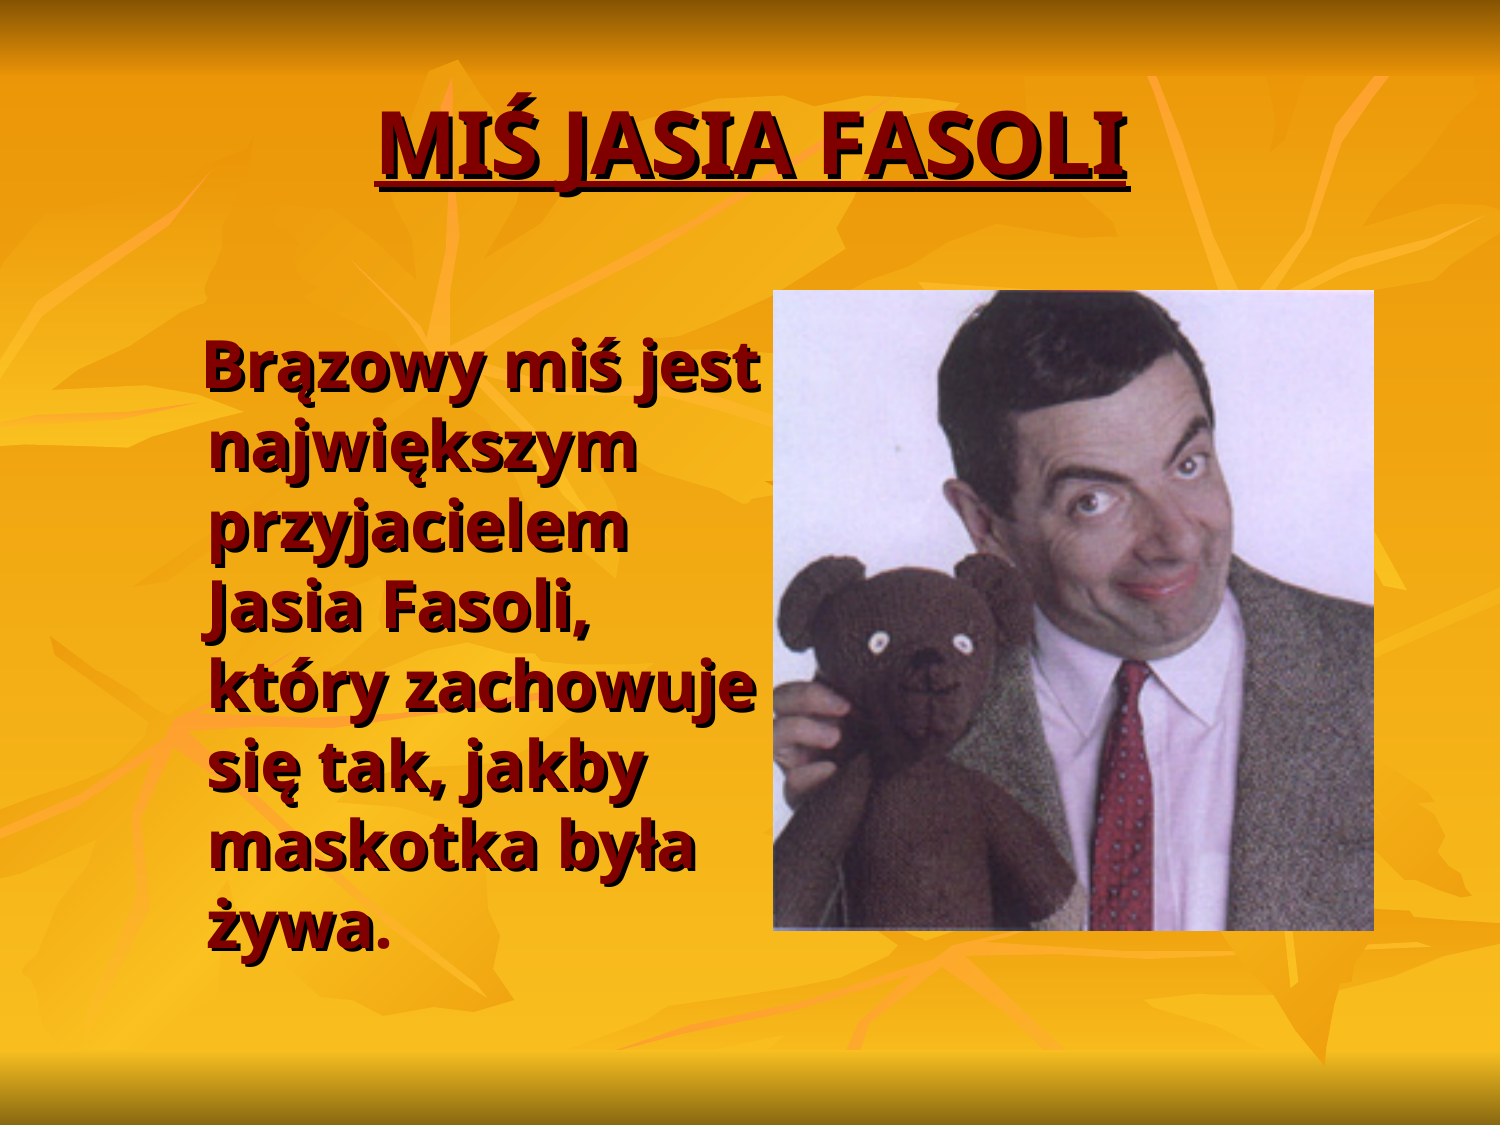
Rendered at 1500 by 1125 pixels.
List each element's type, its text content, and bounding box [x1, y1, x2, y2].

list Brązowy miś jest największym przyjacielem Jasia Fasoli, który zachowuje się tak, jakby maskotka była żywa. [135, 314, 799, 1006]
title MIŚ JASIA FASOLI [75, 45, 1426, 234]
picture [773, 290, 1374, 931]
